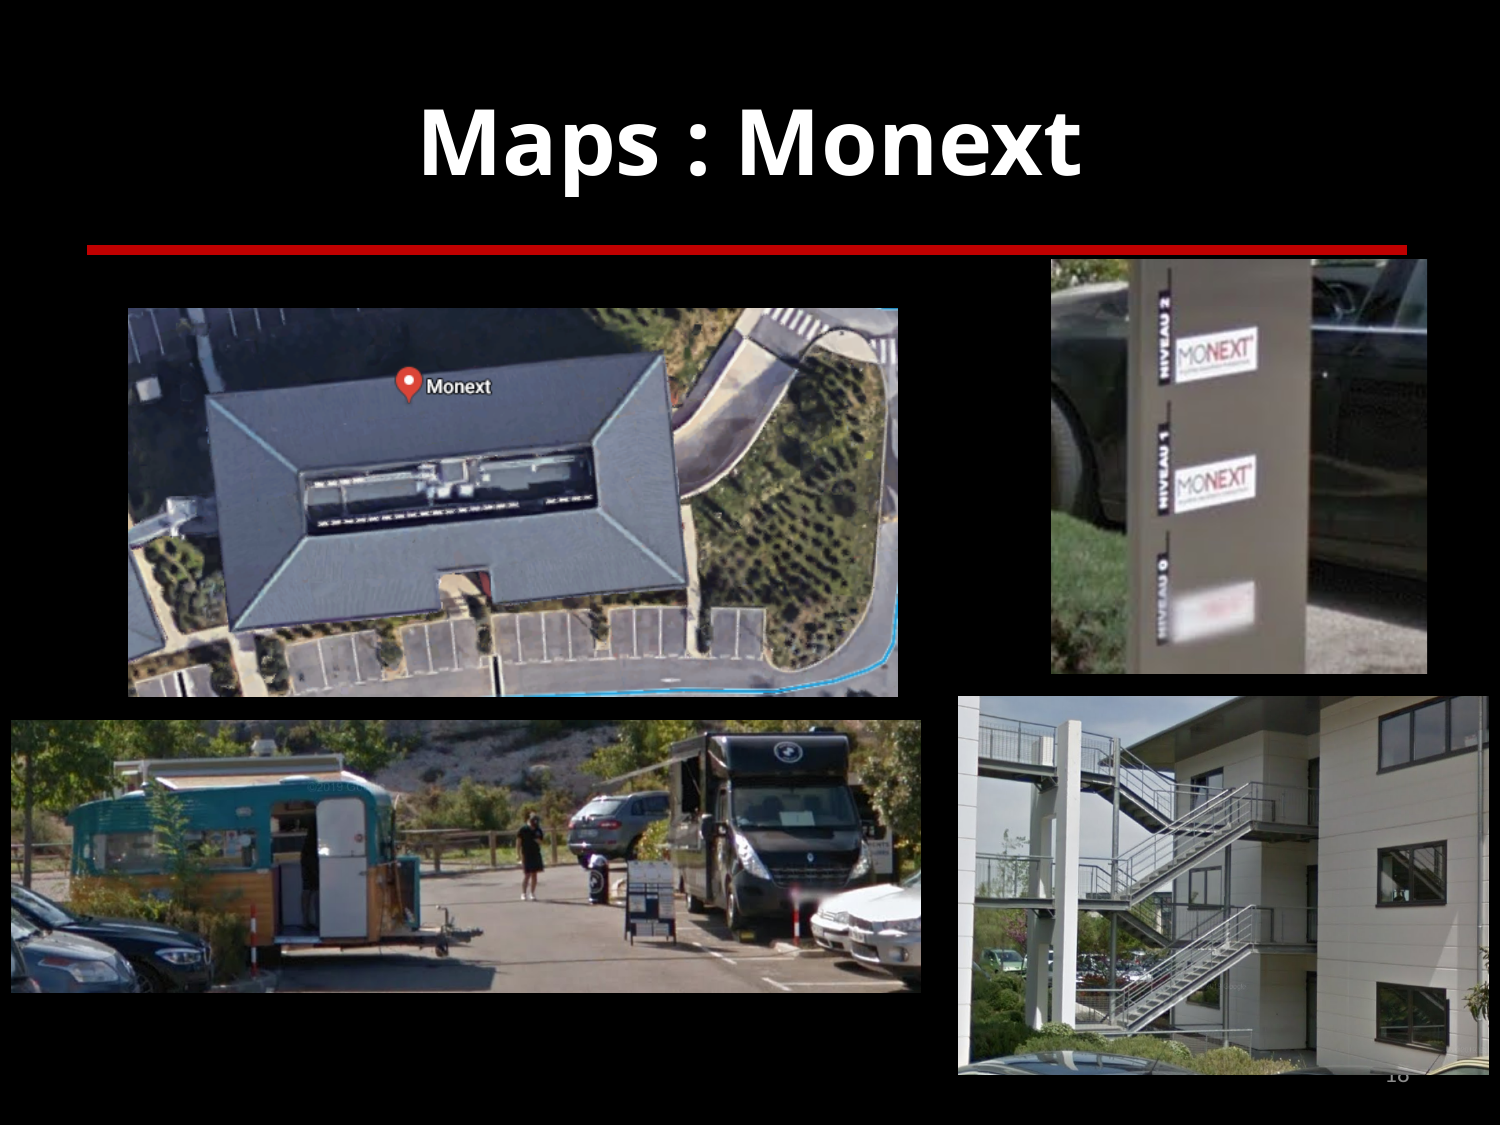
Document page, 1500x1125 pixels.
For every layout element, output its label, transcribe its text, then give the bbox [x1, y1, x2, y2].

picture [1051, 259, 1428, 674]
title Maps : Monext [75, 45, 1425, 233]
picture [11, 720, 921, 993]
slide_number <numéro> [1074, 1075, 1425, 1103]
picture [128, 308, 898, 697]
picture [958, 696, 1489, 1075]
